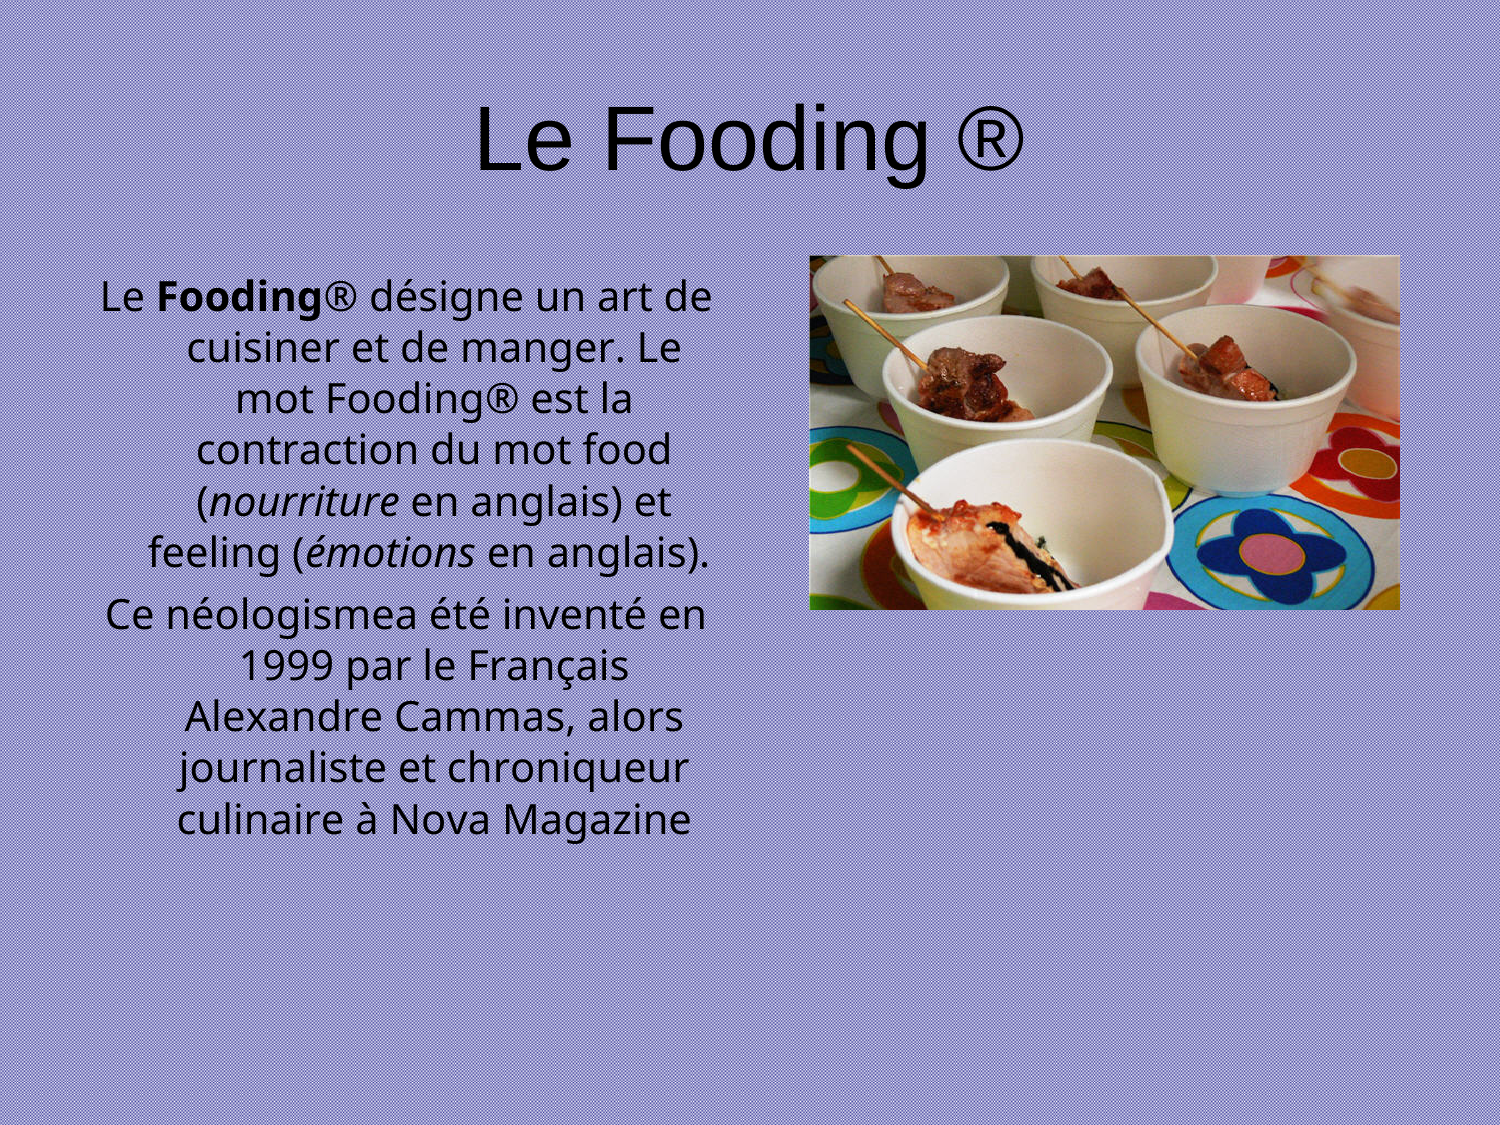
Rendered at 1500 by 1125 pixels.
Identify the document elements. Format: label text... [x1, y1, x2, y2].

picture [0, 0, 1500, 1125]
list Le Fooding® désigne un art de cuisiner et de manger. Le mot Fooding® est la contraction du mot food (nourriture en anglais) et feeling (émotions en anglais). Ce néologismea été inventé en 1999 par le Français Alexandre Cammas, alors journaliste et chroniqueur culinaire à Nova Magazine [75, 262, 738, 1006]
title Le Fooding ® [75, 45, 1426, 233]
